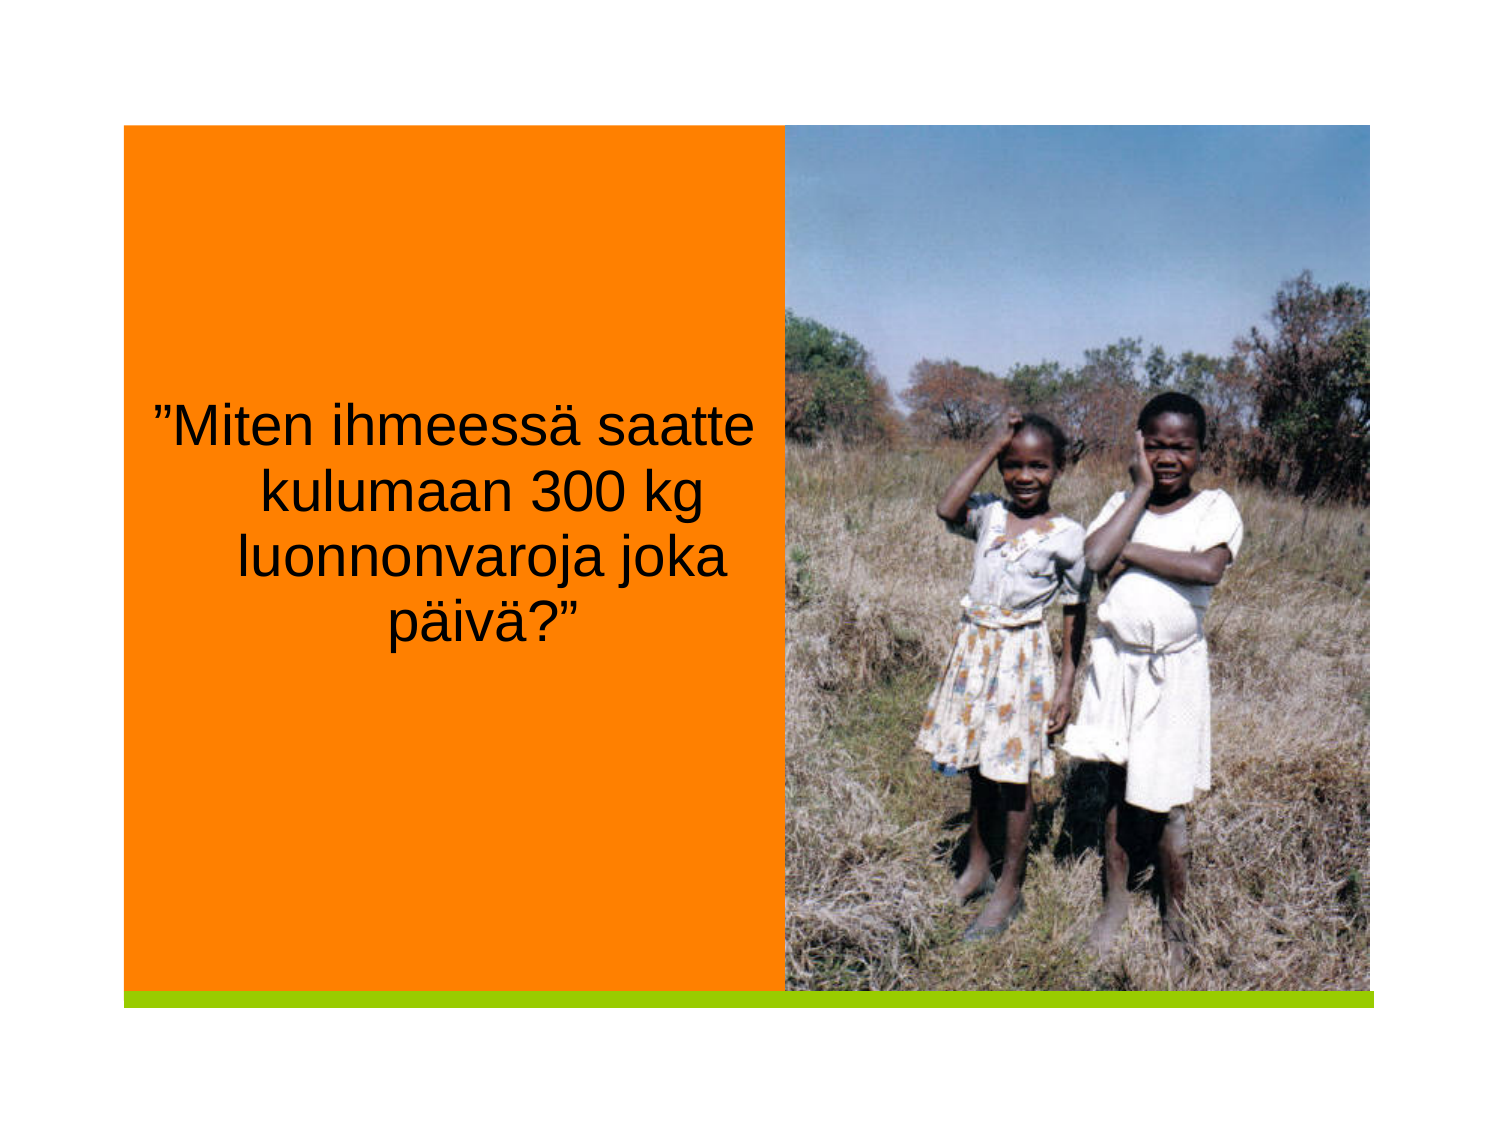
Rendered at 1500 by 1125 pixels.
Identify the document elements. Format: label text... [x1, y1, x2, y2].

list ”Miten ihmeessä saatte kulumaan 300 kg luonnonvaroja joka päivä?” [123, 125, 785, 991]
picture [785, 125, 1370, 991]
